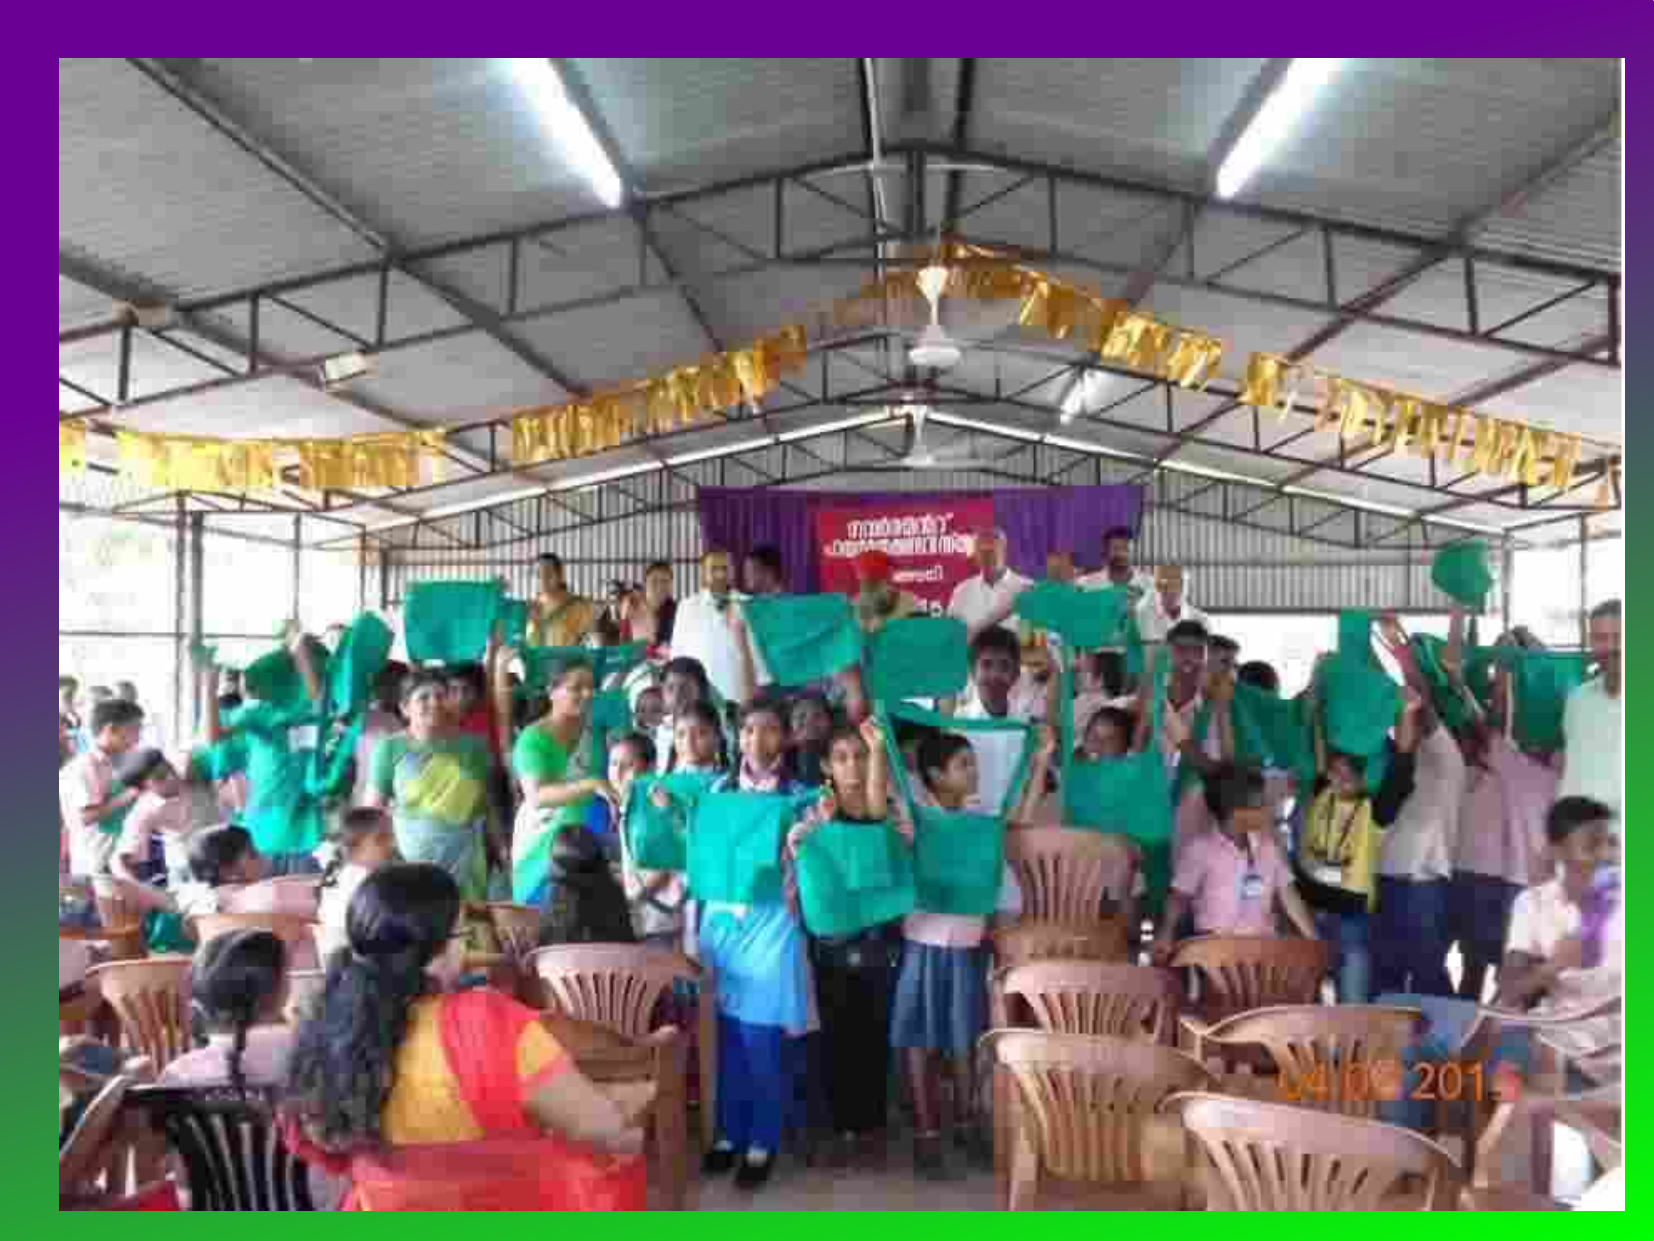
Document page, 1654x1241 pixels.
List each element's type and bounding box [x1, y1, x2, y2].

picture [59, 58, 1625, 1211]
